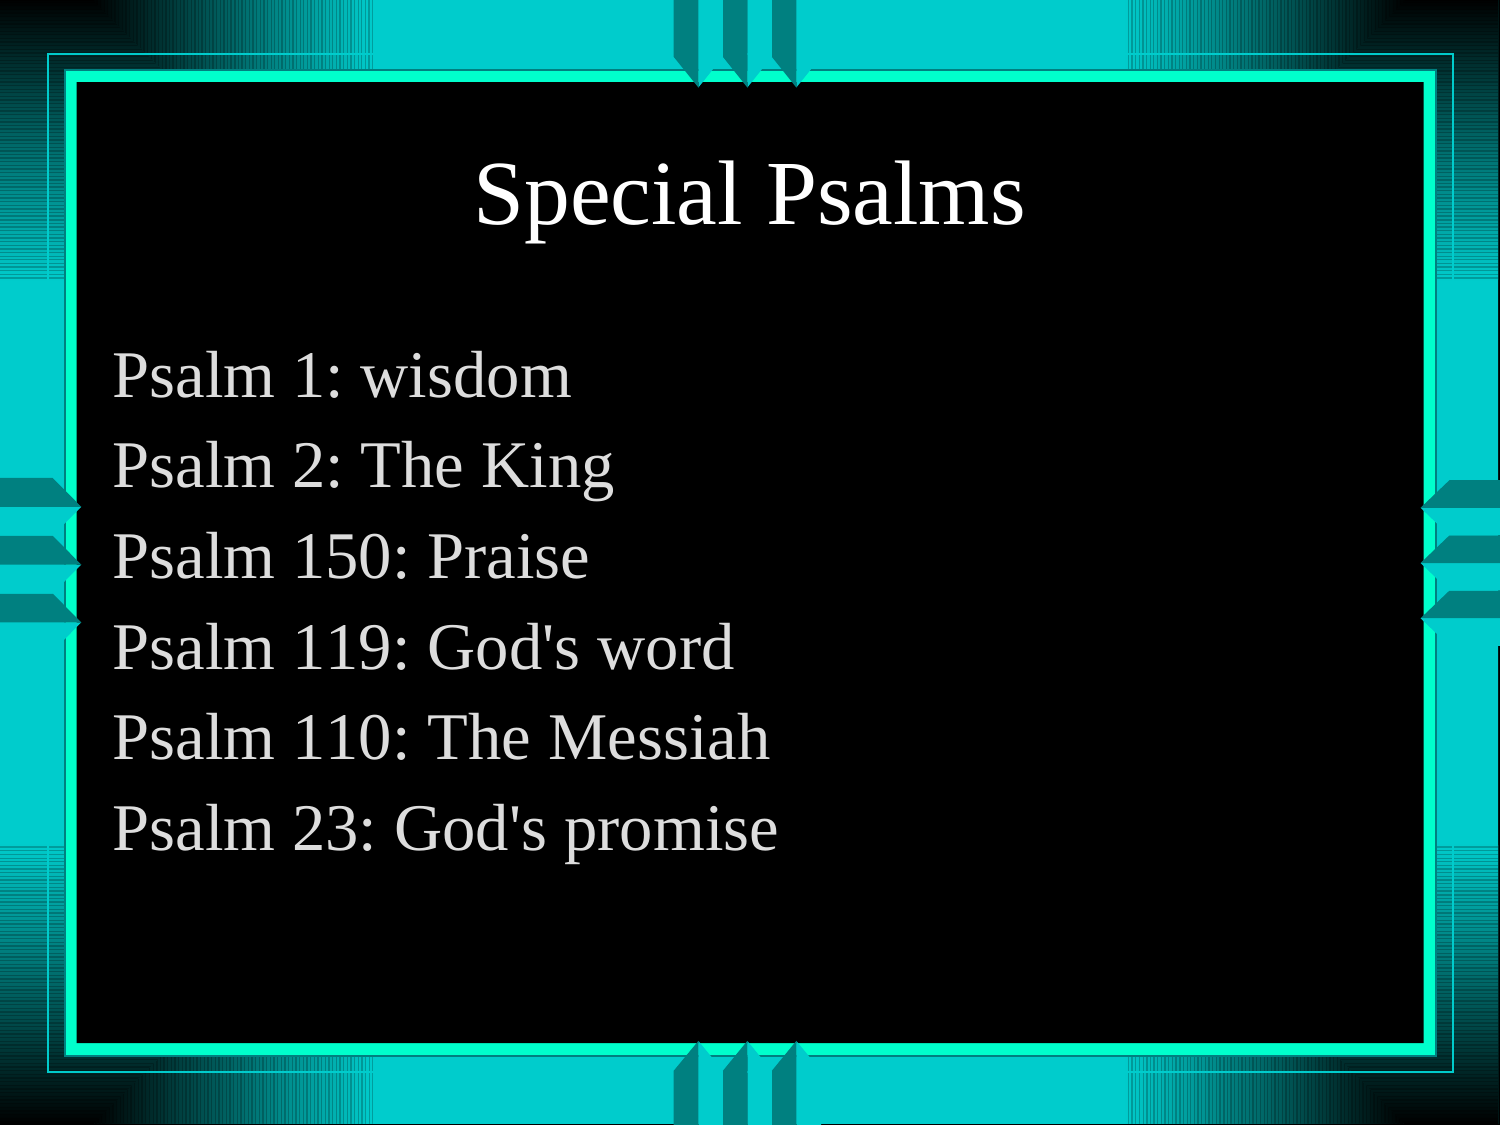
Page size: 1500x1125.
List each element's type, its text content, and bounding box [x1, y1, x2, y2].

list Psalm 1: wisdom Psalm 2: The King Psalm 150: Praise Psalm 119: God's word Psalm 110: The Messiah Psalm 23: God's promise [112, 337, 1388, 973]
title Special Psalms [112, 99, 1388, 288]
